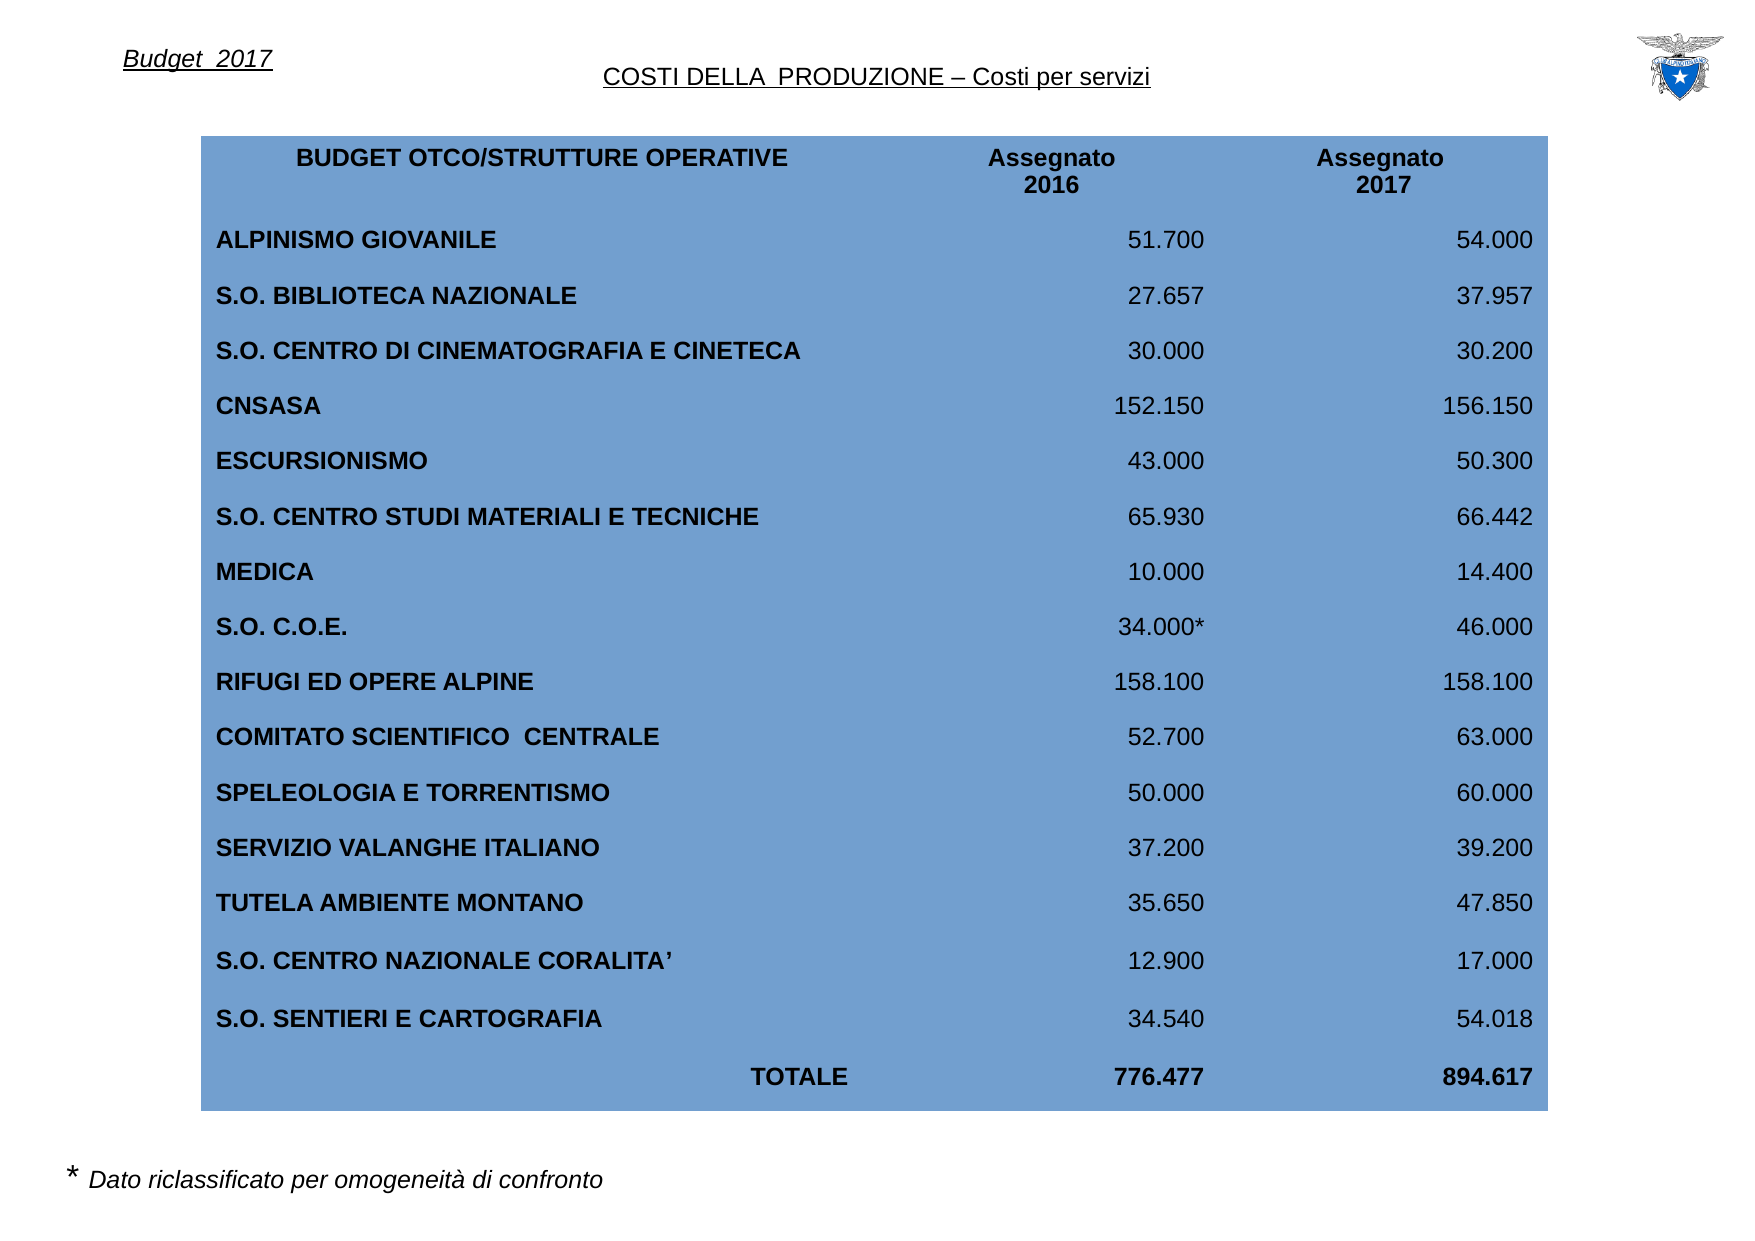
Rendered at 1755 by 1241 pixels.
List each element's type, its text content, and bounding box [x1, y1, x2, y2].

table_cell 39.200 [1220, 826, 1548, 881]
table_cell 50.000 [877, 771, 1220, 826]
table_cell 47.850 [1220, 881, 1548, 939]
table_cell 34.000* [877, 605, 1220, 660]
table_cell 43.000 [877, 440, 1220, 495]
table_cell S.O. CENTRO DI CINEMATOGRAFIA E CINETECA [201, 329, 877, 384]
table_cell S.O. SENTIERI E CARTOGRAFIA [201, 997, 877, 1055]
table_header Assegnato 2016 [877, 136, 1220, 219]
table_cell 10.000 [877, 550, 1220, 605]
text_box Budget 2017 [50, 35, 346, 82]
table_cell S.O. BIBLIOTECA NAZIONALE [201, 274, 877, 329]
table_header BUDGET OTCO/STRUTTURE OPERATIVE [201, 136, 877, 219]
table_cell 35.650 [877, 881, 1220, 939]
table_cell ESCURSIONISMO [201, 440, 877, 495]
table_cell 37.957 [1220, 274, 1548, 329]
table_cell 30.000 [877, 329, 1220, 384]
picture [1633, 29, 1728, 108]
table_cell 156.150 [1220, 384, 1548, 440]
table_cell 66.442 [1220, 495, 1548, 550]
table_cell ALPINISMO GIOVANILE [201, 219, 877, 274]
table_cell S.O. CENTRO STUDI MATERIALI E TECNICHE [201, 495, 877, 550]
table_cell SPELEOLOGIA E TORRENTISMO [201, 771, 877, 826]
table_cell 52.700 [877, 716, 1220, 771]
table_cell 60.000 [1220, 771, 1548, 826]
table_cell CNSASA [201, 384, 877, 440]
table_cell 776.477 [877, 1055, 1220, 1111]
table_cell RIFUGI ED OPERE ALPINE [201, 660, 877, 716]
table_cell 51.700 [877, 219, 1220, 274]
table_cell 54.018 [1220, 997, 1548, 1055]
table_cell 54.000 [1220, 219, 1548, 274]
table_cell 12.900 [877, 939, 1220, 997]
table_header Assegnato 2017 [1220, 136, 1548, 219]
table_cell MEDICA [201, 550, 877, 605]
table_cell 14.400 [1220, 550, 1548, 605]
table_cell 46.000 [1220, 605, 1548, 660]
text_box COSTI DELLA PRODUZIONE – Costi per servizi [292, 53, 1462, 98]
table_cell COMITATO SCIENTIFICO CENTRALE [201, 716, 877, 771]
table_cell 27.657 [877, 274, 1220, 329]
table_cell S.O. C.O.E. [201, 605, 877, 660]
table_cell 152.150 [877, 384, 1220, 440]
table_cell 65.930 [877, 495, 1220, 550]
table_cell 30.200 [1220, 329, 1548, 384]
text_box * Dato riclassificato per omogeneità di confronto [51, 1147, 879, 1204]
table_cell SERVIZIO VALANGHE ITALIANO [201, 826, 877, 881]
table_cell TUTELA AMBIENTE MONTANO [201, 881, 877, 939]
table_cell 34.540 [877, 997, 1220, 1055]
table_cell 63.000 [1220, 716, 1548, 771]
table_cell S.O. CENTRO NAZIONALE CORALITA’ [201, 939, 877, 997]
table_cell 17.000 [1220, 939, 1548, 997]
table_cell 894.617 [1220, 1055, 1548, 1111]
table_cell 158.100 [1220, 660, 1548, 716]
table_cell TOTALE [201, 1055, 877, 1111]
table_cell 50.300 [1220, 440, 1548, 495]
table_cell 37.200 [877, 826, 1220, 881]
table_cell 158.100 [877, 660, 1220, 716]
